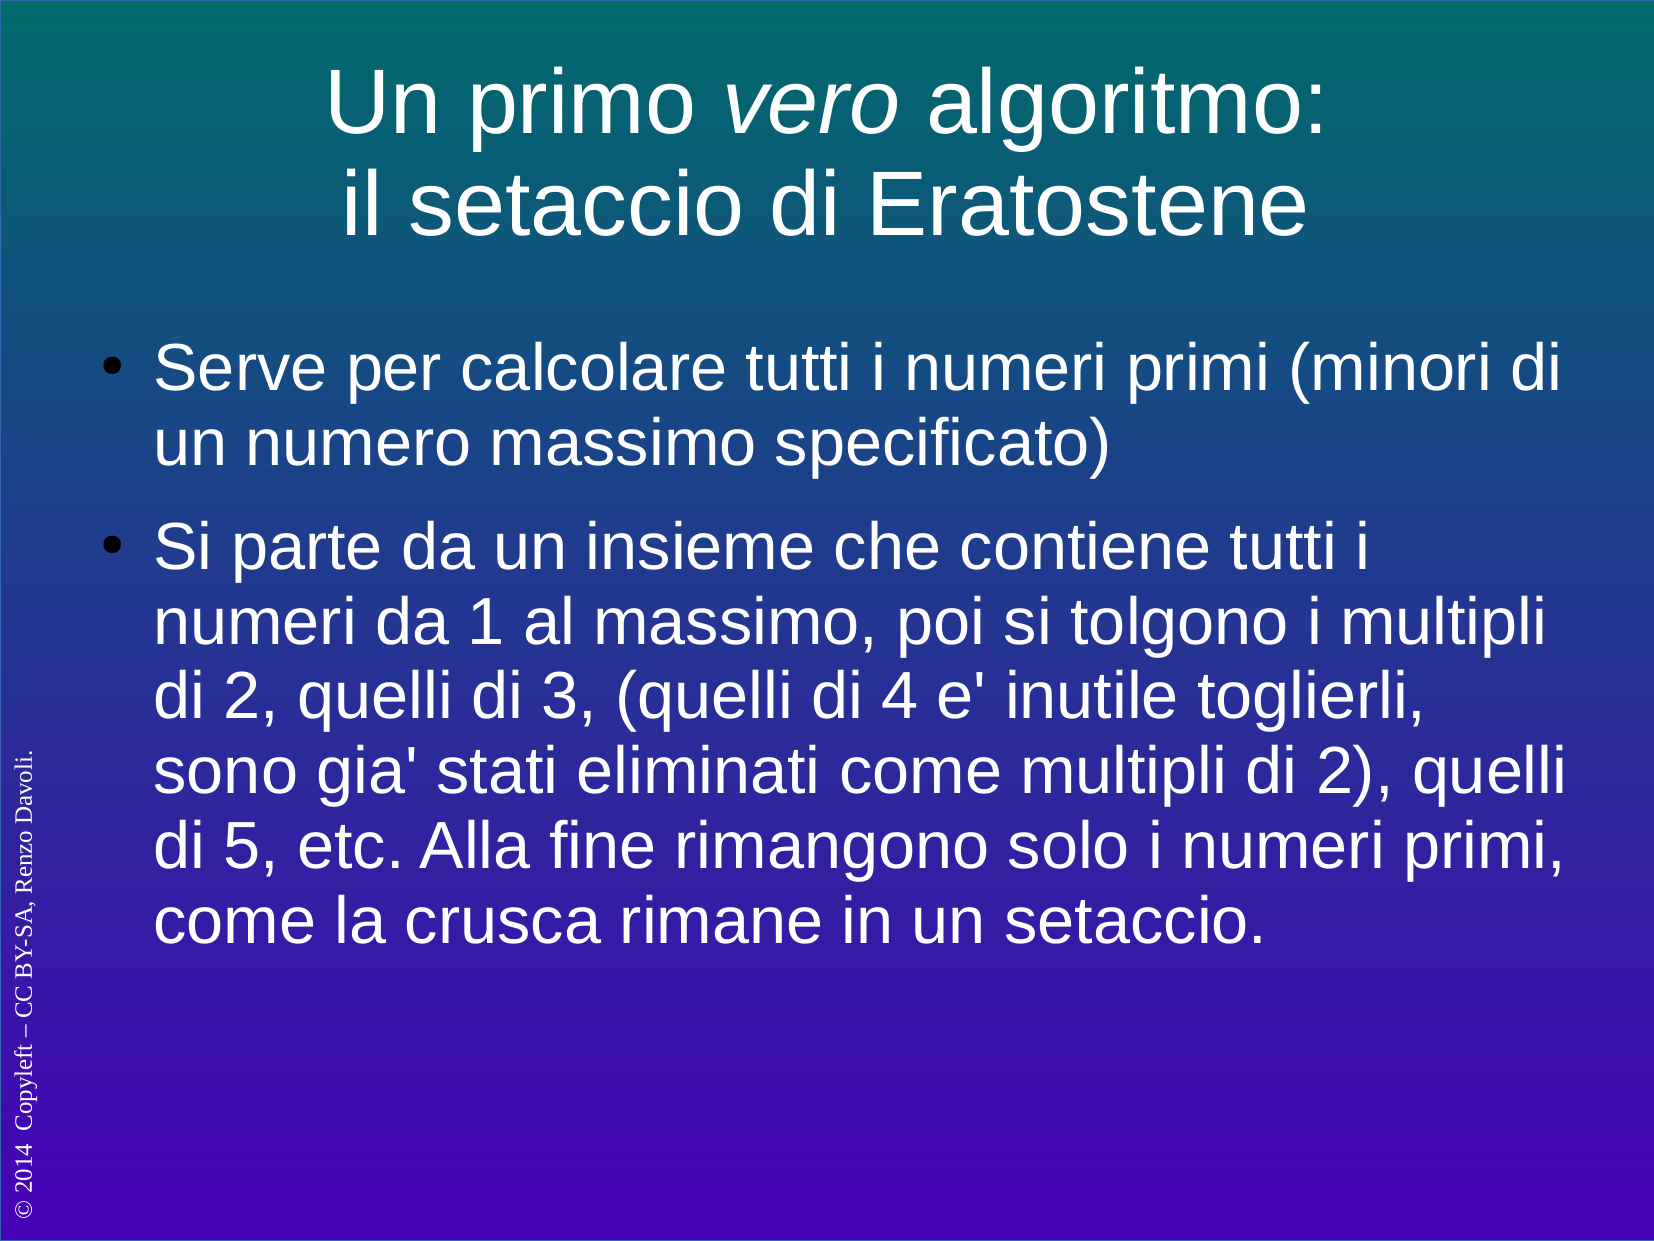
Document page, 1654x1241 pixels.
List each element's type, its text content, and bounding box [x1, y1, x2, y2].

title Un primo vero algoritmo: il setaccio di Eratostene [82, 49, 1571, 257]
list Serve per calcolare tutti i numeri primi (minori di un numero massimo specificato) Si parte da un insieme che contiene tutti i numeri da 1 al massimo, poi si tolgono i multipli di 2, quelli di 3, (quelli di 4 e' inutile toglierli, sono gia' stati eliminati come multipli di 2), quelli di 5, etc. Alla fine rimangono solo i numeri primi, come la crusca rimane in un setaccio. [82, 330, 1571, 1050]
